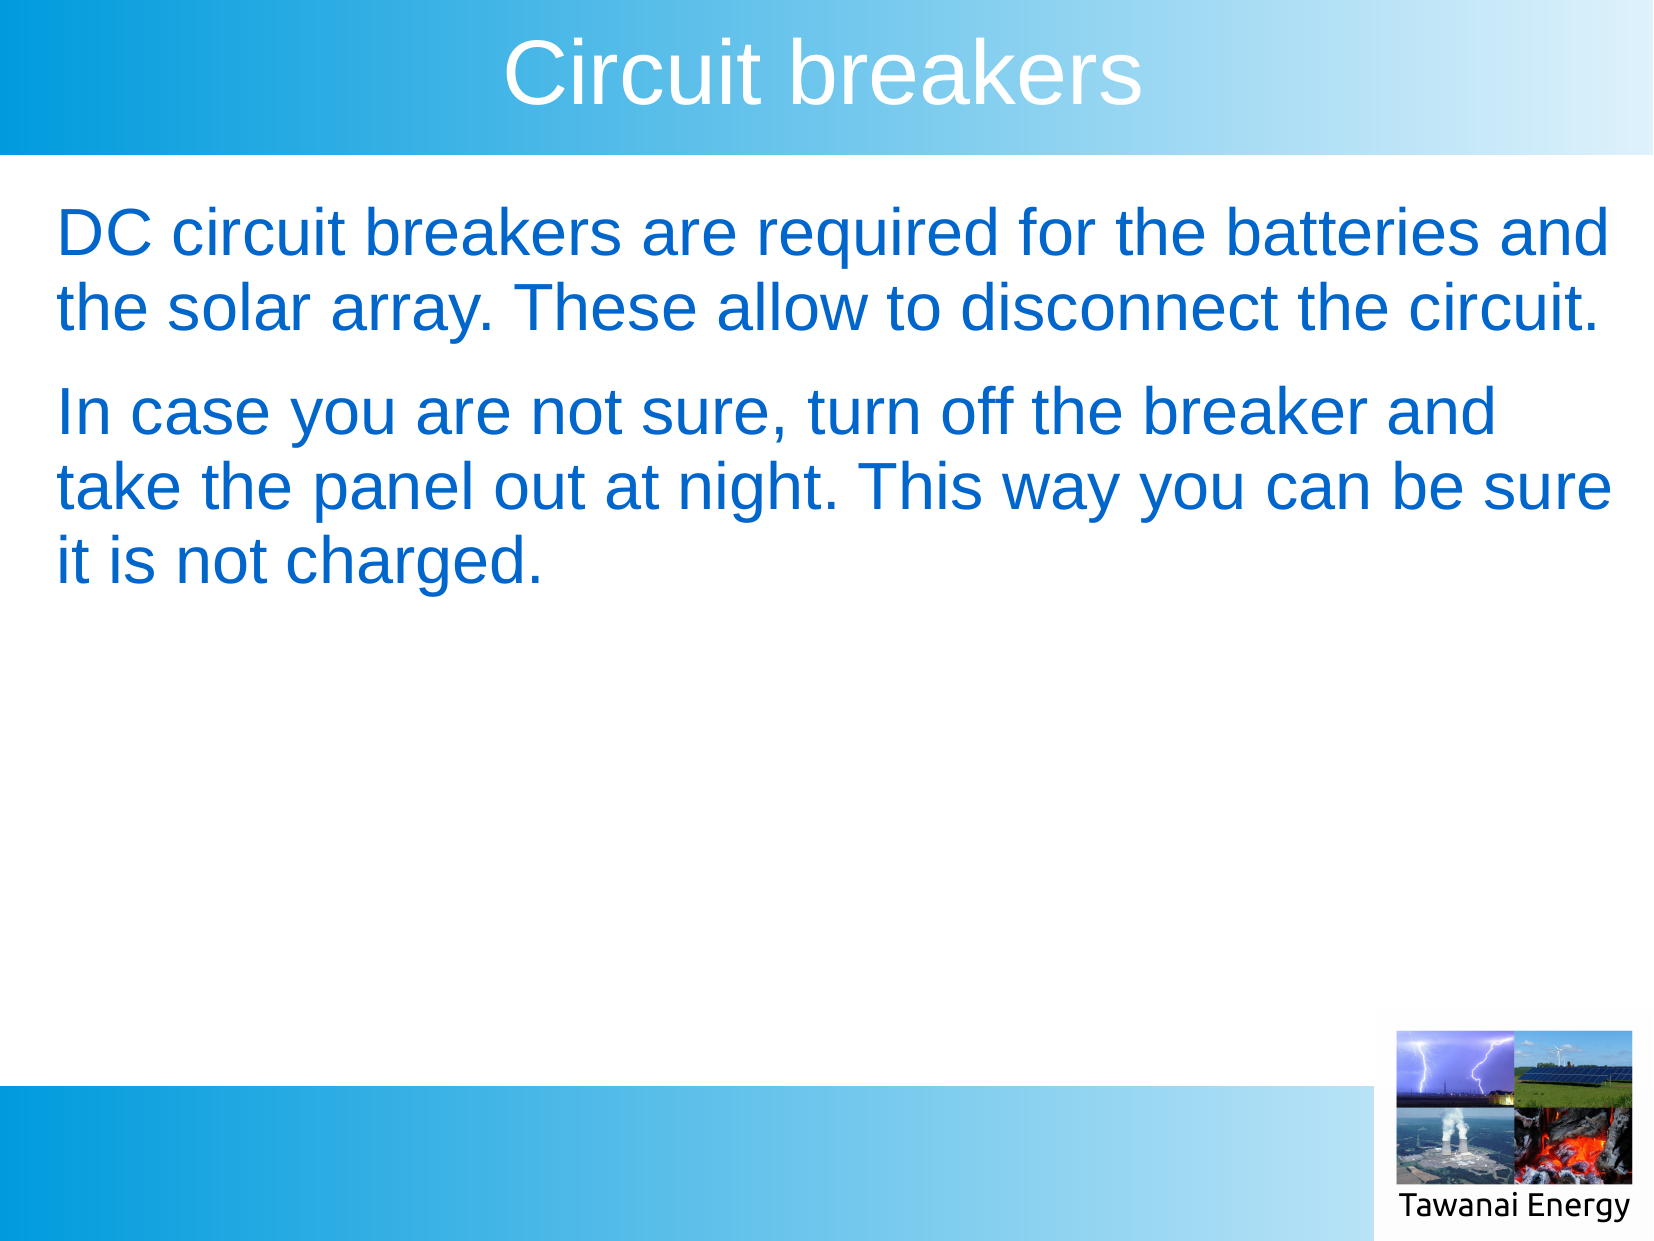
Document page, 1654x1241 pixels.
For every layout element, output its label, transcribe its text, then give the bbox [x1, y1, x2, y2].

list DC circuit breakers are required for the batteries and the solar array. These allow to disconnect the circuit. In case you are not sure, turn off the breaker and take the panel out at night. This way you can be sure it is not charged. [56, 195, 1621, 946]
title Circuit breakers [79, 20, 1568, 126]
picture [1374, 1009, 1654, 1241]
